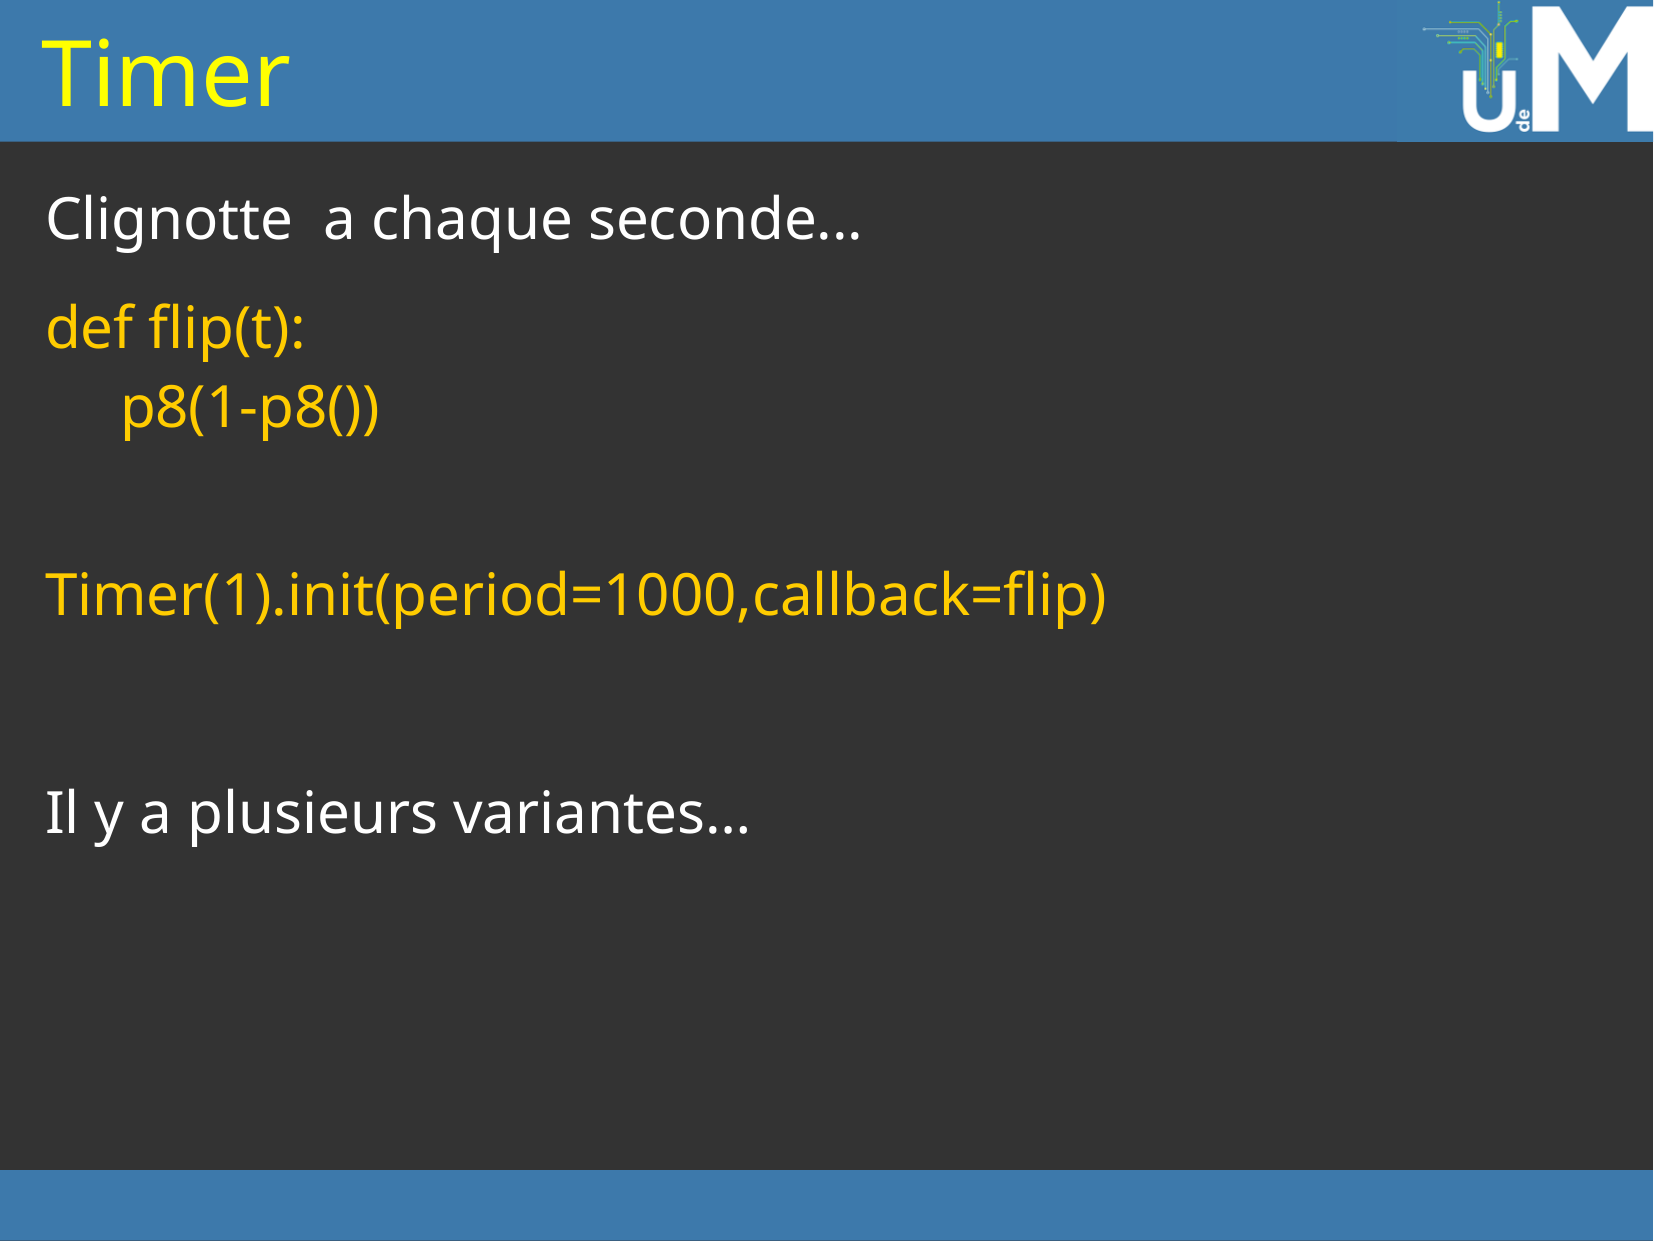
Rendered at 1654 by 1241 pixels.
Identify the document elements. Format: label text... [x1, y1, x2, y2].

picture [1397, 0, 1654, 142]
title Timer [41, 9, 1411, 133]
list Clignotte a chaque seconde... def flip(t): p8(1-p8()) Timer(1).init(period=1000,callback=flip) Il y a plusieurs variantes… [45, 177, 1606, 1141]
